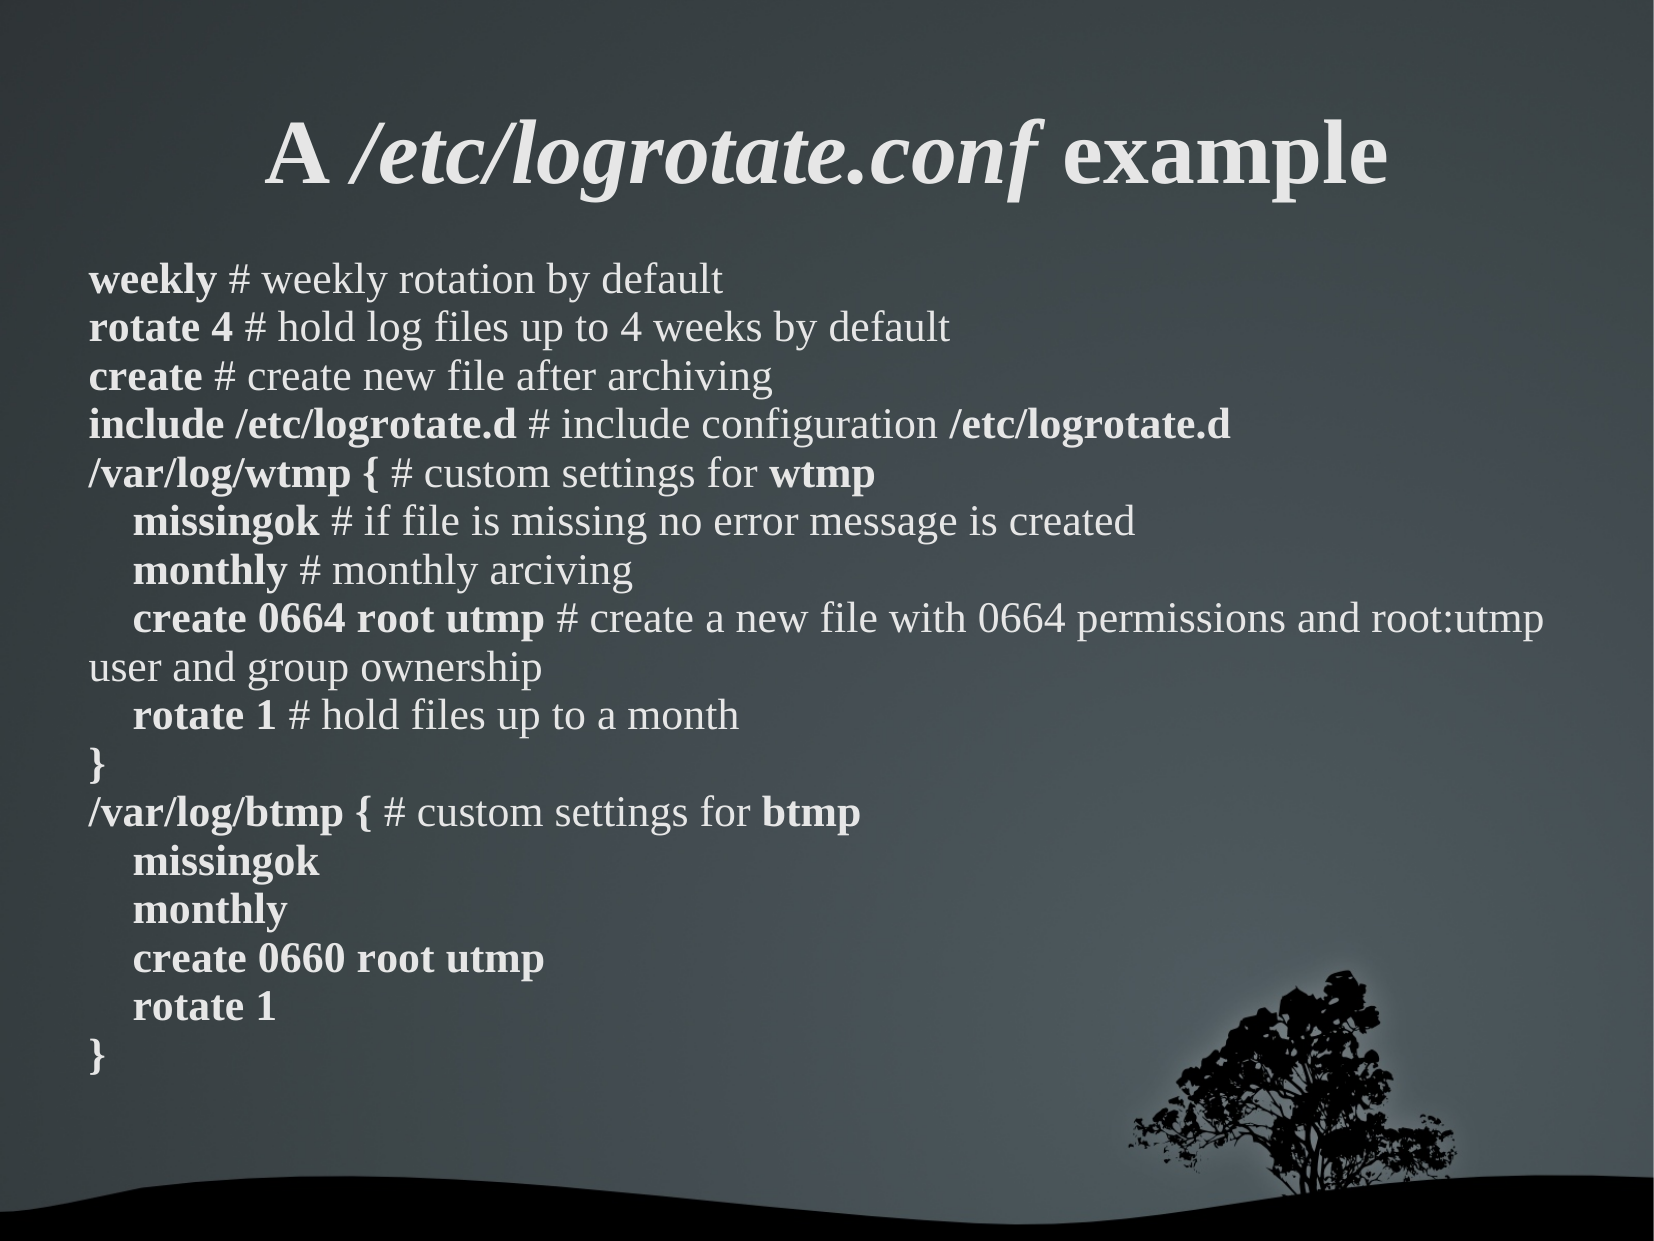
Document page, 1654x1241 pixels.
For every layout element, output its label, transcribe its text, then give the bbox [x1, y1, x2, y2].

list weekly # weekly rotation by default rotate 4 # hold log files up to 4 weeks by default create # create new file after archiving include /etc/logrotate.d # include configuration /etc/logrotate.d /var/log/wtmp { # custom settings for wtmp missingok # if file is missing no error message is created monthly # monthly arciving create 0664 root utmp # create a new file with 0664 permissions and root:utmp user and group ownership rotate 1 # hold files up to a month } /var/log/btmp { # custom settings for btmp missingok monthly create 0660 root utmp rotate 1 } [88, 254, 1577, 1220]
picture [0, 0, 1654, 1241]
title A /etc/logrotate.conf example [82, 49, 1571, 257]
